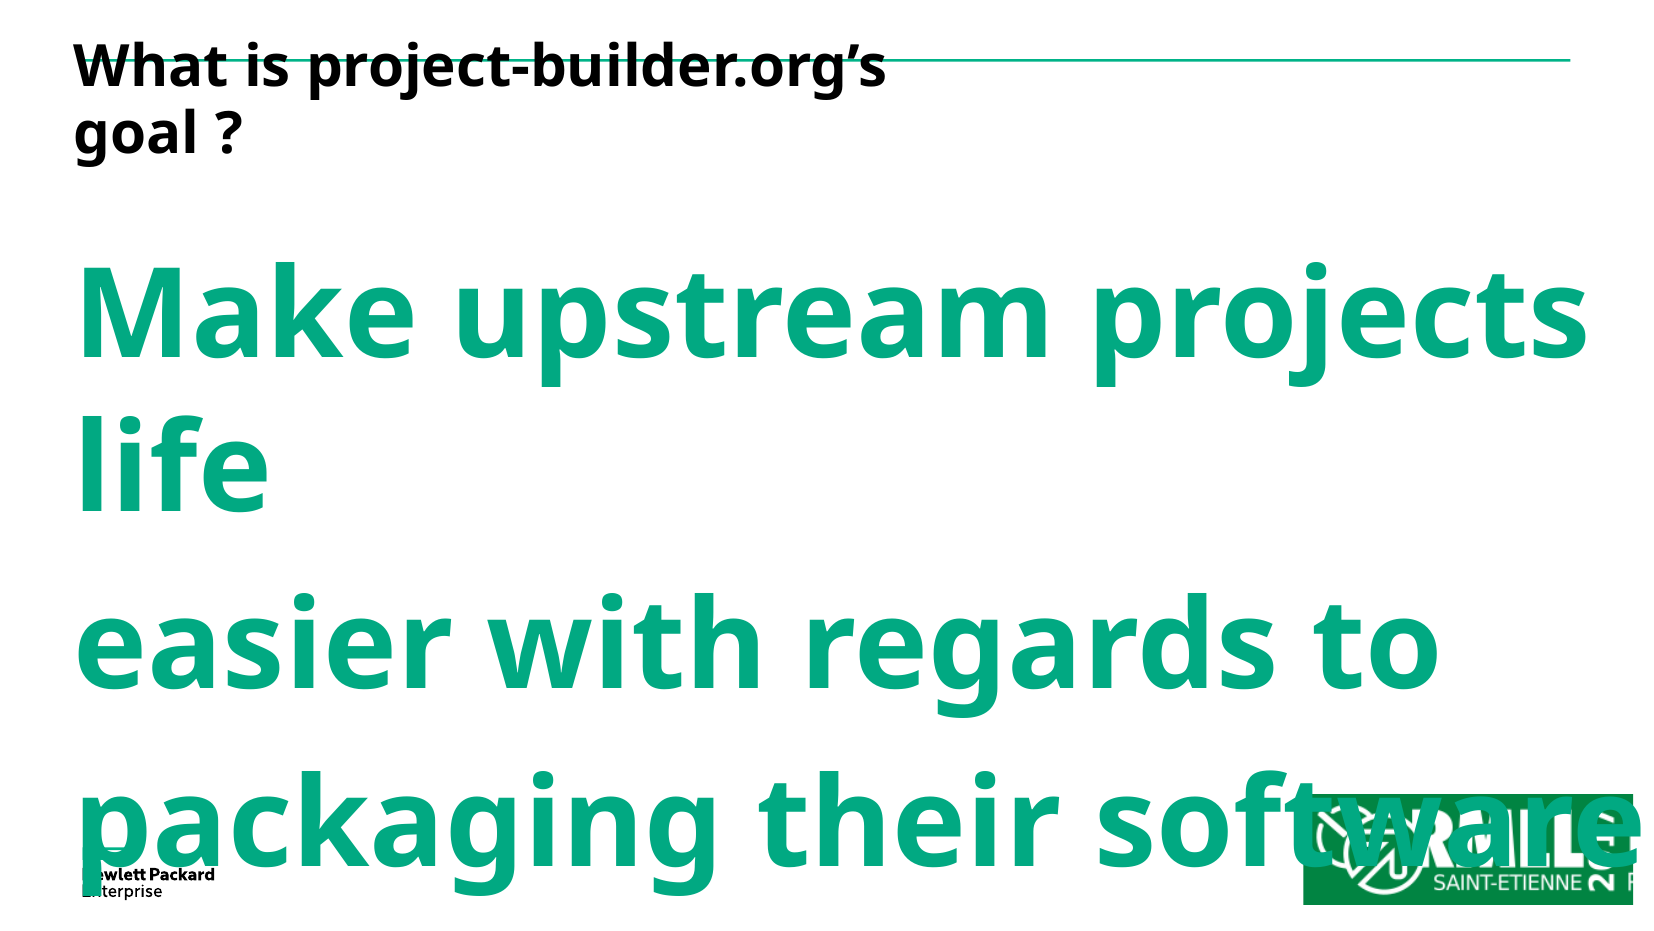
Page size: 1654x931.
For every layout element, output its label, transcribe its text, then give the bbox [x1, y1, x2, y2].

title What is project-builder.org’s goal ? [73, 39, 988, 161]
list Make upstream projects life easier with regards to packaging their software [73, 235, 1654, 931]
